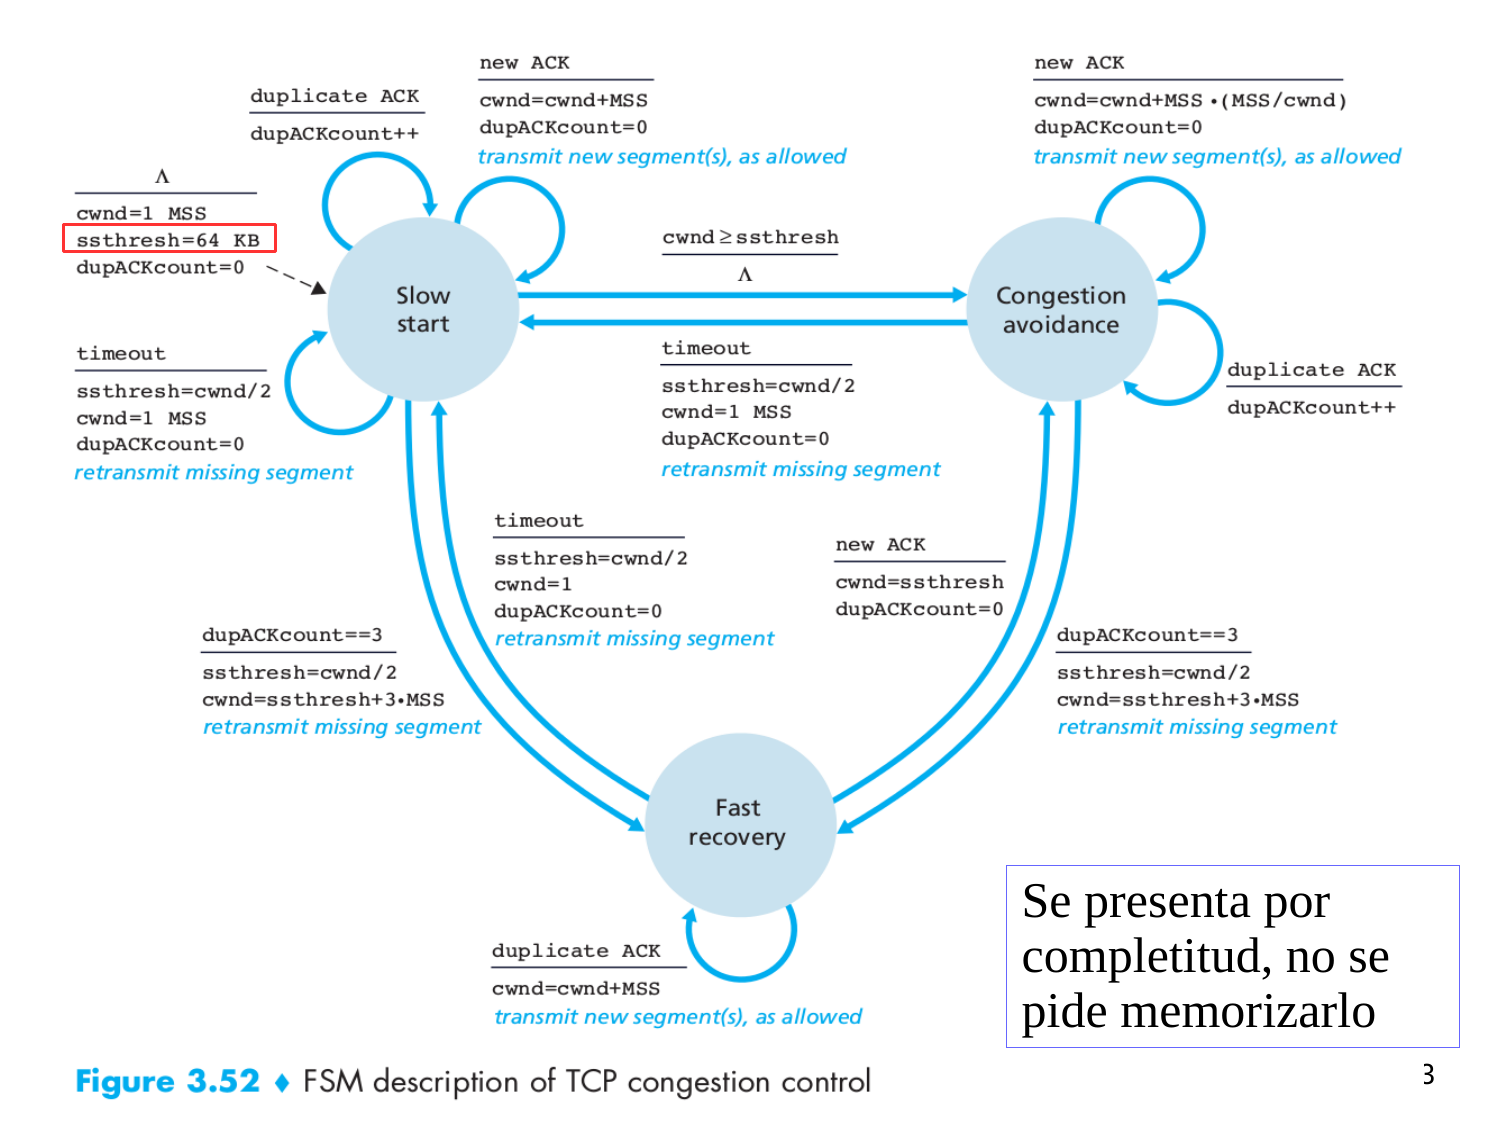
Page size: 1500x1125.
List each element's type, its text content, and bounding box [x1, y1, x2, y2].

picture [55, 46, 1424, 1111]
text_box Se presenta por completitud, no se pide memorizarlo [1006, 865, 1460, 1048]
